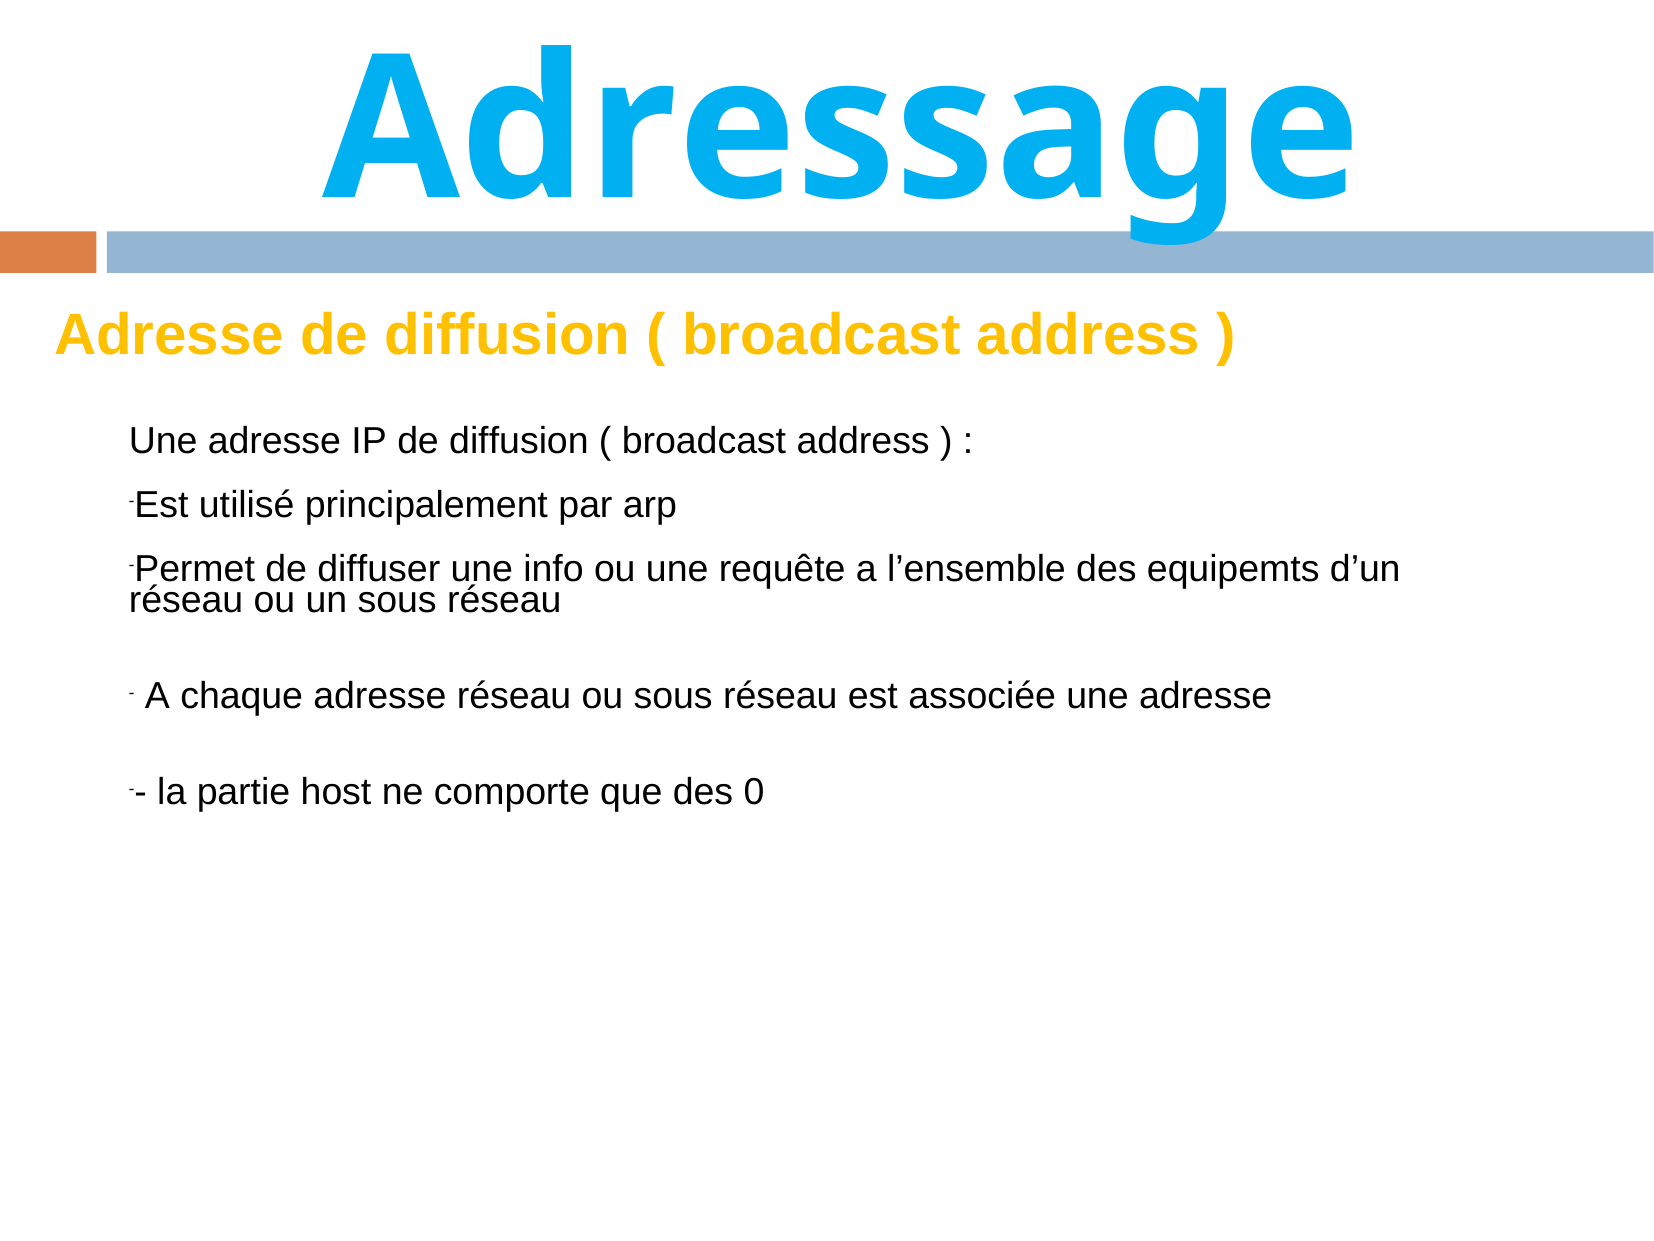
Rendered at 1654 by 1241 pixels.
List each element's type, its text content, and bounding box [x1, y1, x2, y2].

text_box Une adresse IP de diffusion ( broadcast address ) : Est utilisé principalement par arp Permet de diffuser une info ou une requête a l’ensemble des equipemts d’un réseau ou un sous réseau A chaque adresse réseau ou sous réseau est associée une adresse - la partie host ne comporte que des 0 [114, 420, 1502, 851]
text_box Adresse de diffusion ( broadcast address ) [39, 307, 1654, 373]
text_box Adressage [123, 41, 1530, 249]
